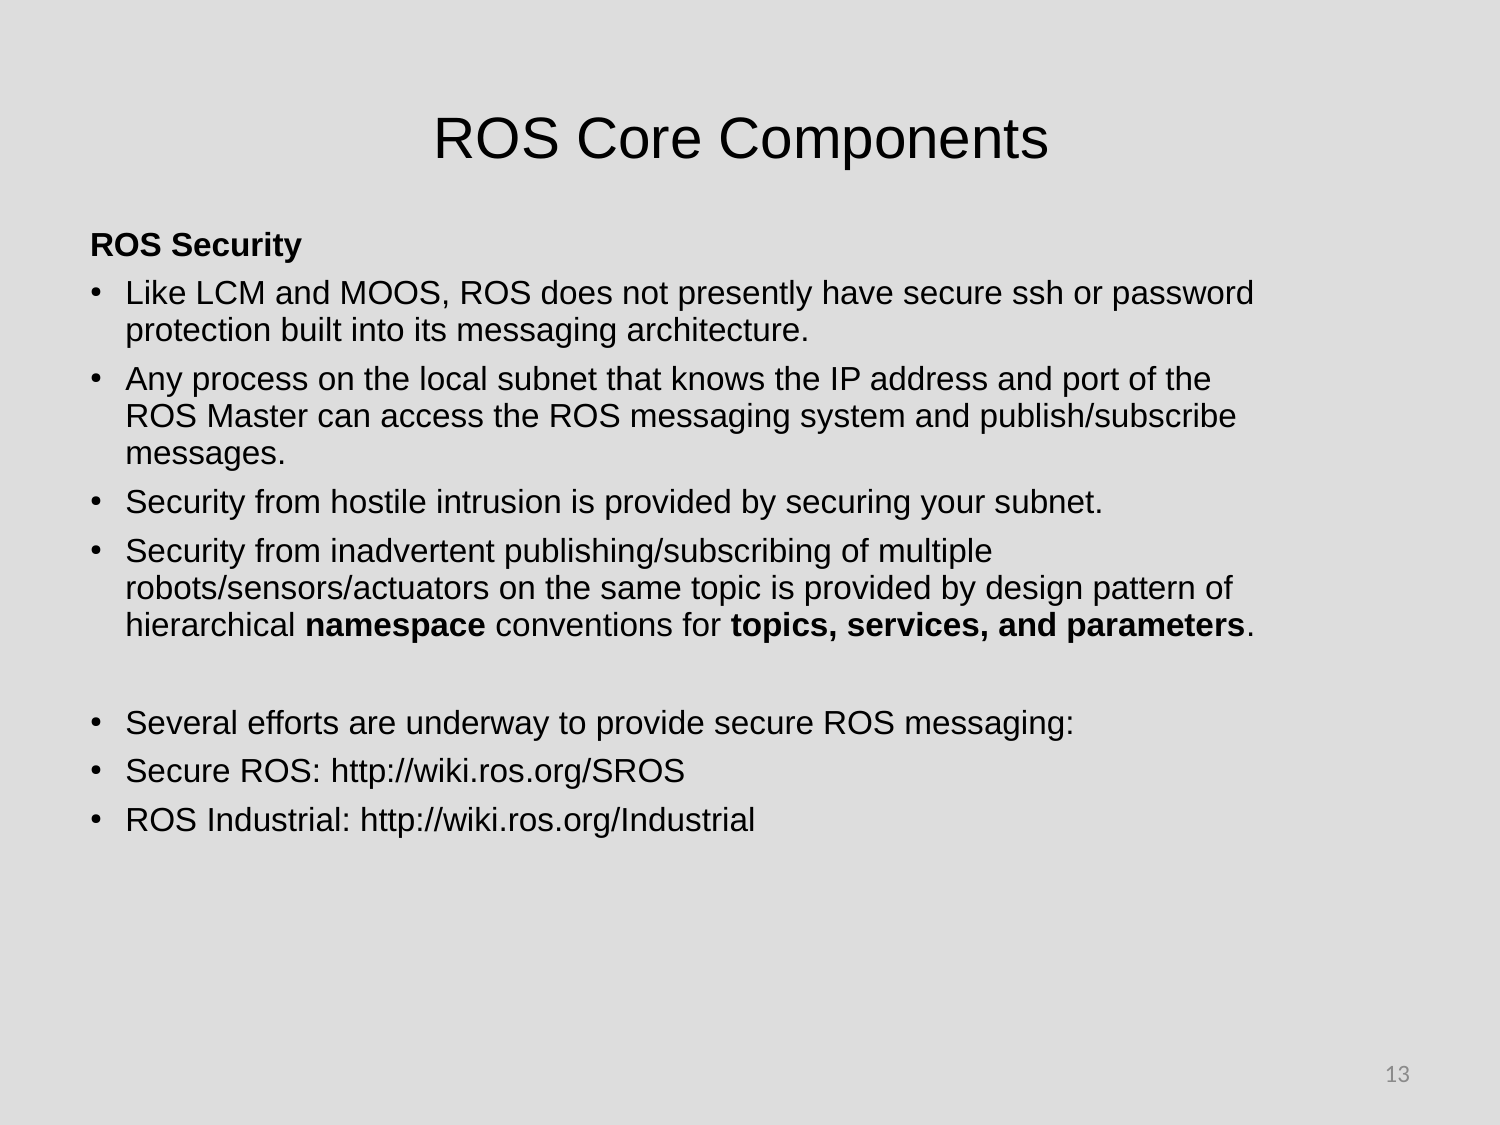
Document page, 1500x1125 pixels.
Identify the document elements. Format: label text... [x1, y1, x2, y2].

title ROS Core Components [75, 45, 1425, 233]
subtitle ROS Security Like LCM and MOOS, ROS does not presently have secure ssh or password protection built into its messaging architecture. Any process on the local subnet that knows the IP address and port of the ROS Master can access the ROS messaging system and publish/subscribe messages. Security from hostile intrusion is provided by securing your subnet. Security from inadvertent publishing/subscribing of multiple robots/sensors/actuators on the same topic is provided by design pattern of hierarchical namespace conventions for topics, services, and parameters. Several efforts are underway to provide secure ROS messaging: Secure ROS: http://wiki.ros.org/SROS ROS Industrial: http://wiki.ros.org/Industrial [90, 225, 1291, 826]
